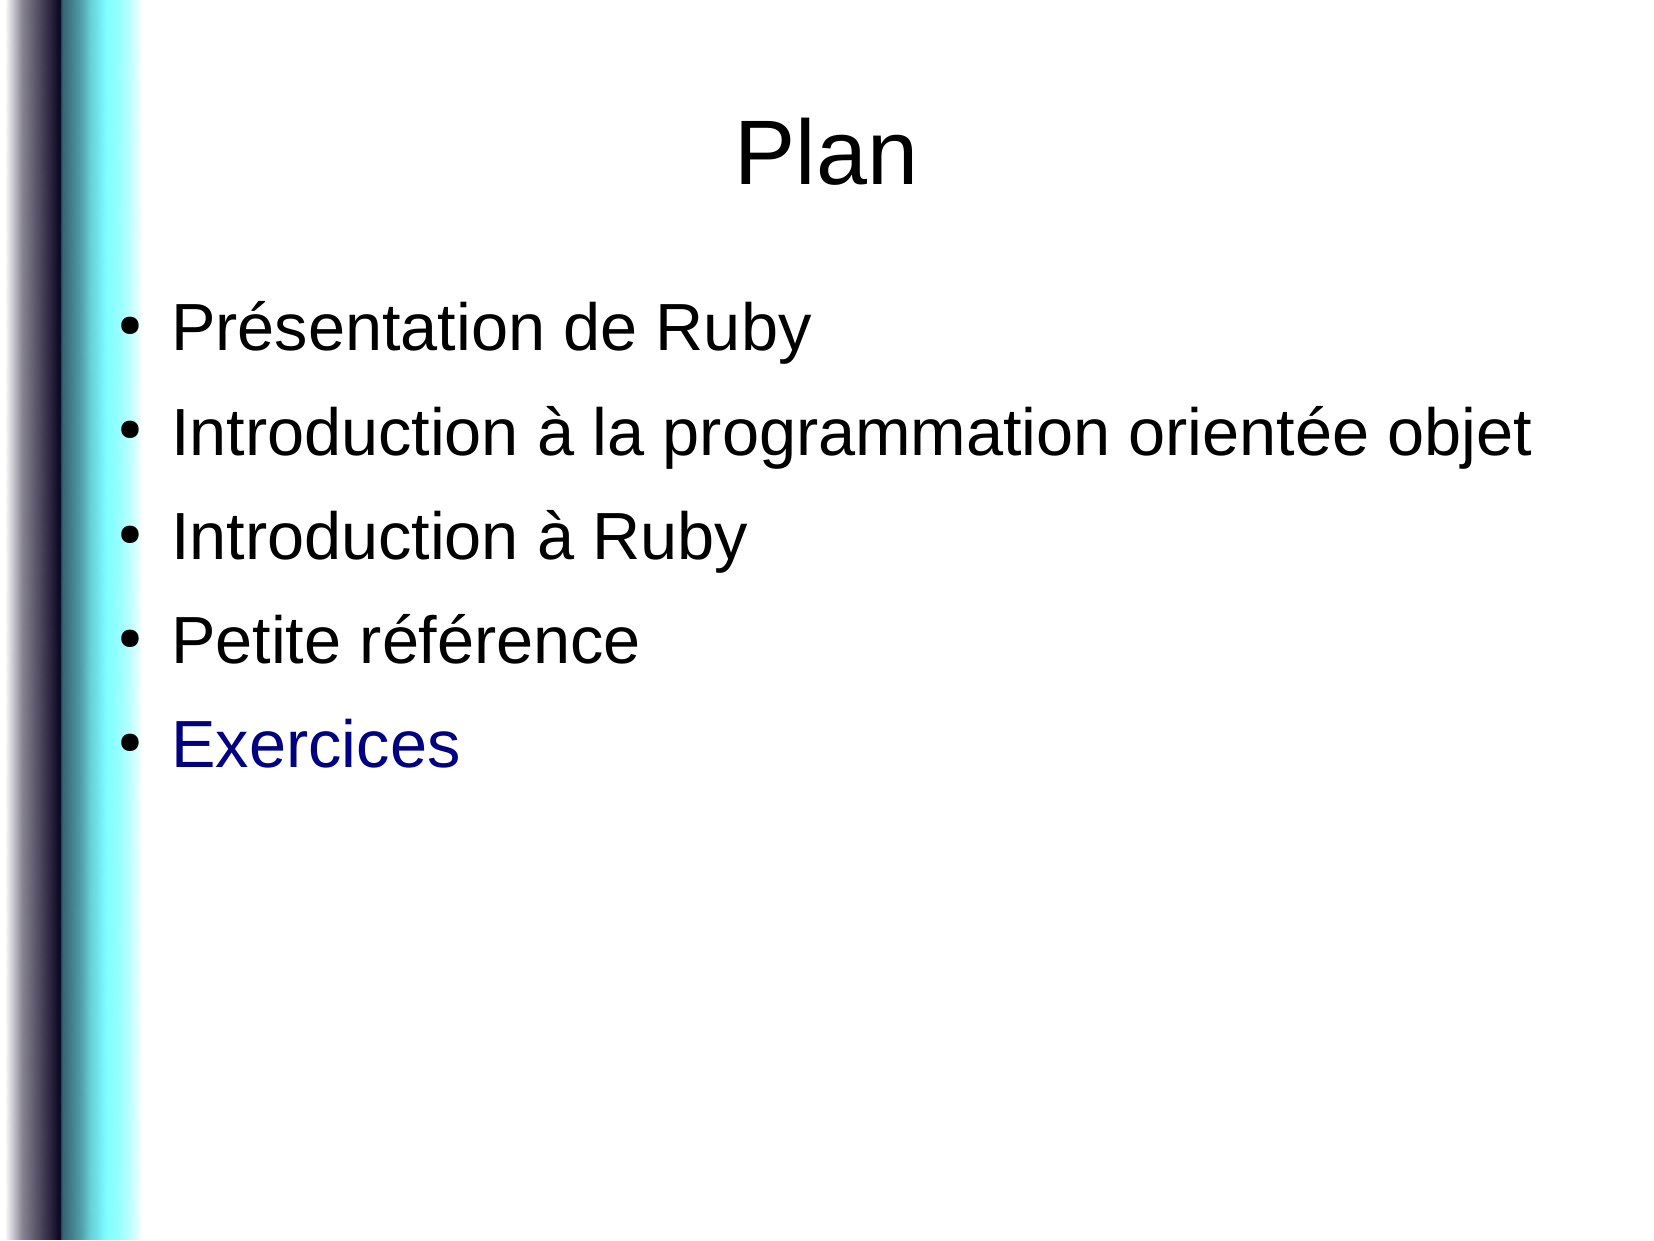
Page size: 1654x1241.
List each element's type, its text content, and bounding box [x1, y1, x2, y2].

picture [0, 0, 1654, 1240]
list Présentation de Ruby Introduction à la programmation orientée objet Introduction à Ruby Petite référence Exercices [82, 290, 1571, 1109]
title Plan [82, 49, 1571, 257]
